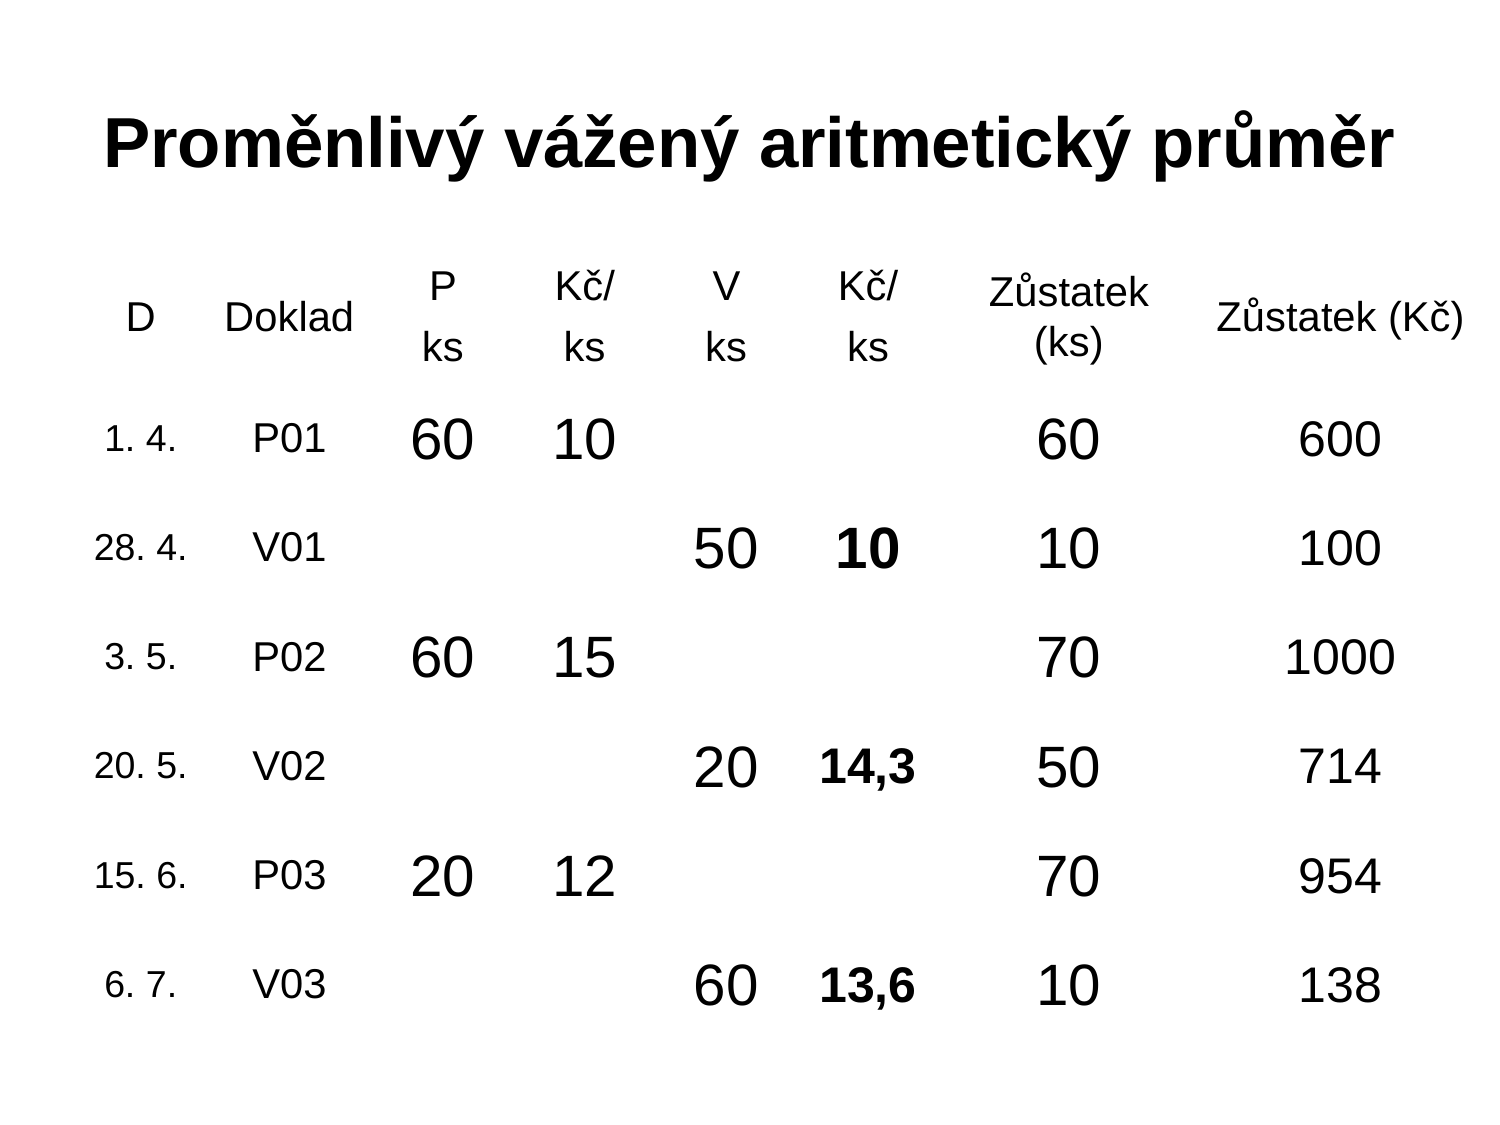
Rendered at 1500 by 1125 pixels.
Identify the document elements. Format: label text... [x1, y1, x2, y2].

table_cell V03 [207, 928, 372, 1037]
table_header Kč/ ks [797, 247, 939, 381]
table_cell 60 [372, 600, 514, 709]
table_cell V01 [207, 491, 372, 600]
table_cell P02 [207, 600, 372, 709]
table_cell P03 [207, 819, 372, 928]
table_cell 138 [1199, 928, 1482, 1037]
table_cell [514, 709, 655, 819]
table_cell 1. 4. [75, 381, 207, 491]
table_cell 14,3 [797, 709, 939, 819]
table_cell 70 [939, 819, 1199, 928]
title Proměnlivý vážený aritmetický průměr [75, 45, 1426, 233]
table_cell 60 [372, 381, 514, 491]
table_header Doklad [207, 247, 372, 381]
table_cell 954 [1199, 819, 1482, 928]
table_cell [372, 491, 514, 600]
table_cell 15. 6. [75, 819, 207, 928]
table_cell 600 [1199, 381, 1482, 491]
table_cell 10 [939, 491, 1199, 600]
table_cell 50 [655, 491, 797, 600]
table_cell 3. 5. [75, 600, 207, 709]
table_cell V02 [207, 709, 372, 819]
table_cell 12 [514, 819, 655, 928]
table_cell [655, 819, 797, 928]
table_cell P01 [207, 381, 372, 491]
table_cell [514, 928, 655, 1037]
table_cell 6. 7. [75, 928, 207, 1037]
table_cell 15 [514, 600, 655, 709]
table_header Zůstatek (ks) [939, 247, 1199, 381]
table_cell [797, 600, 939, 709]
table_header Kč/ ks [514, 247, 655, 381]
table_cell 60 [655, 928, 797, 1037]
table_cell 60 [939, 381, 1199, 491]
table_cell 100 [1199, 491, 1482, 600]
table_cell [655, 600, 797, 709]
table_cell 10 [797, 491, 939, 600]
table_header P ks [372, 247, 514, 381]
table_cell [797, 819, 939, 928]
table_cell 50 [939, 709, 1199, 819]
table_cell 20 [655, 709, 797, 819]
table_cell 13,6 [797, 928, 939, 1037]
table_cell 714 [1199, 709, 1482, 819]
table_header D [75, 247, 207, 381]
table_cell [372, 928, 514, 1037]
table_cell [655, 381, 797, 491]
table_cell 70 [939, 600, 1199, 709]
table_cell [514, 491, 655, 600]
table_header Zůstatek (Kč) [1199, 247, 1482, 381]
table_cell 20. 5. [75, 709, 207, 819]
table_cell 28. 4. [75, 491, 207, 600]
table_header V ks [655, 247, 797, 381]
table_cell 1000 [1199, 600, 1482, 709]
table_cell [797, 381, 939, 491]
table_cell 10 [939, 928, 1199, 1037]
table_cell 20 [372, 819, 514, 928]
table_cell 10 [514, 381, 655, 491]
table_cell [372, 709, 514, 819]
